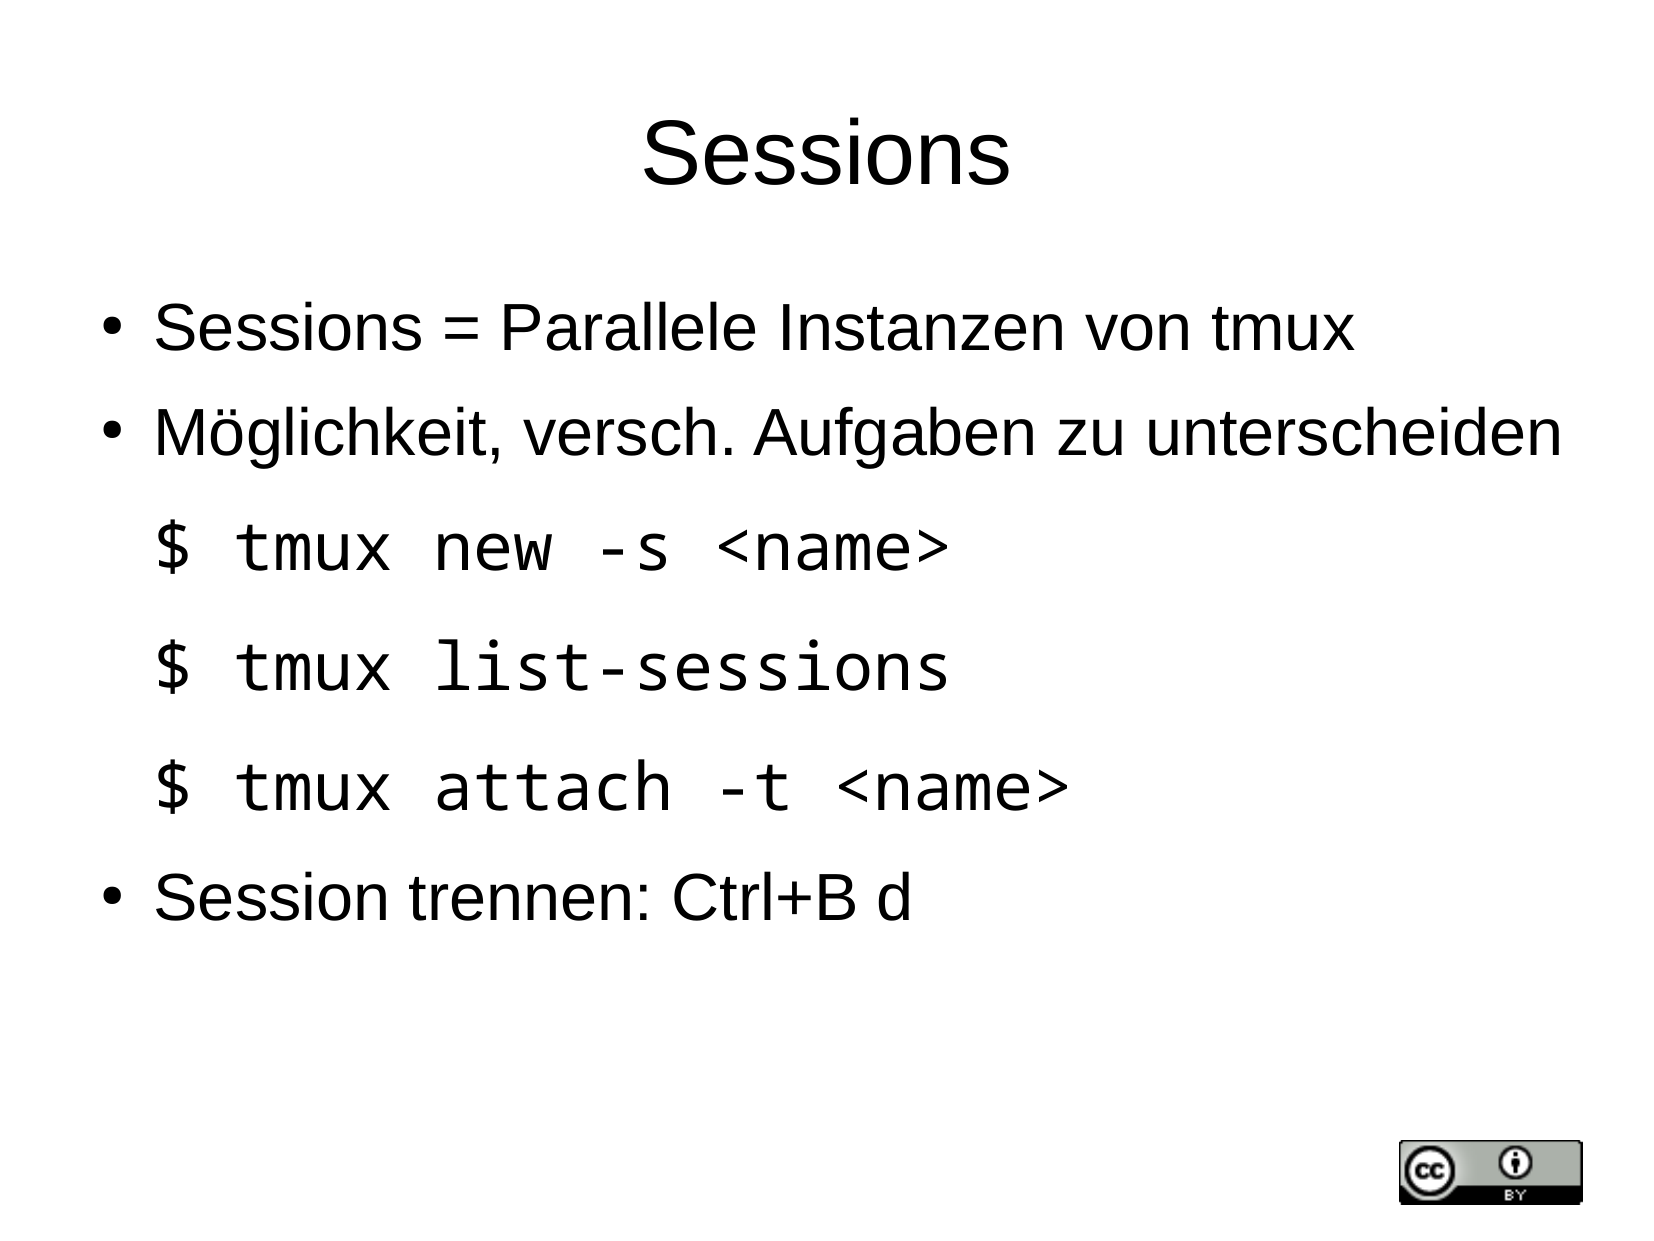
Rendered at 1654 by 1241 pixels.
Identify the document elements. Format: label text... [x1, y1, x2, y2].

picture [1399, 1140, 1583, 1205]
title Sessions [82, 49, 1571, 257]
list Sessions = Parallele Instanzen von tmux Möglichkeit, versch. Aufgaben zu unterscheiden $ tmux new -s <name> $ tmux list-sessions $ tmux attach -t <name> Session trennen: Ctrl+B d [82, 290, 1571, 1010]
